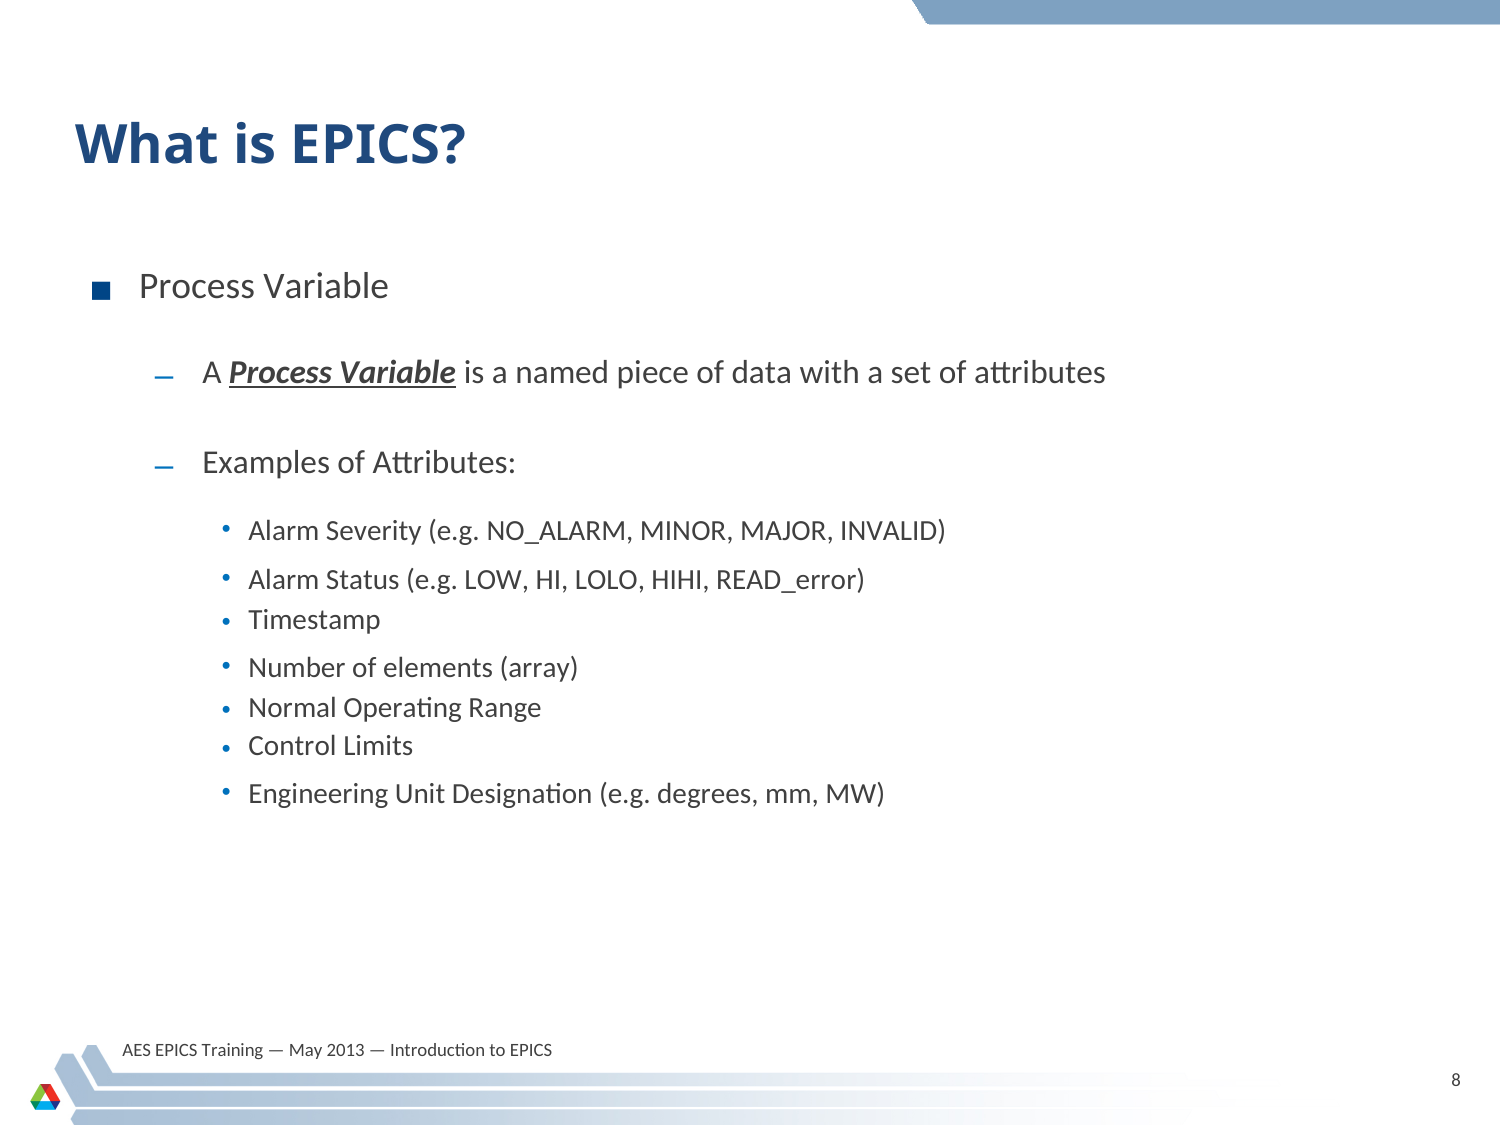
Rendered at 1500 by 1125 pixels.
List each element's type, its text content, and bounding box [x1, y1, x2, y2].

list Process Variable A Process Variable is a named piece of data with a set of attributes Examples of Attributes: Alarm Severity (e.g. NO_ALARM, MINOR, MAJOR, INVALID)‏ Alarm Status (e.g. LOW, HI, LOLO, HIHI, READ_error)‏ Timestamp Number of elements (array)‏ Normal Operating Range Control Limits Engineering Unit Designation (e.g. degrees, mm, MW)‏ [75, 262, 1426, 1006]
picture [0, 0, 1500, 26]
picture [0, 1037, 1500, 1125]
title What is EPICS? [75, 111, 1426, 175]
